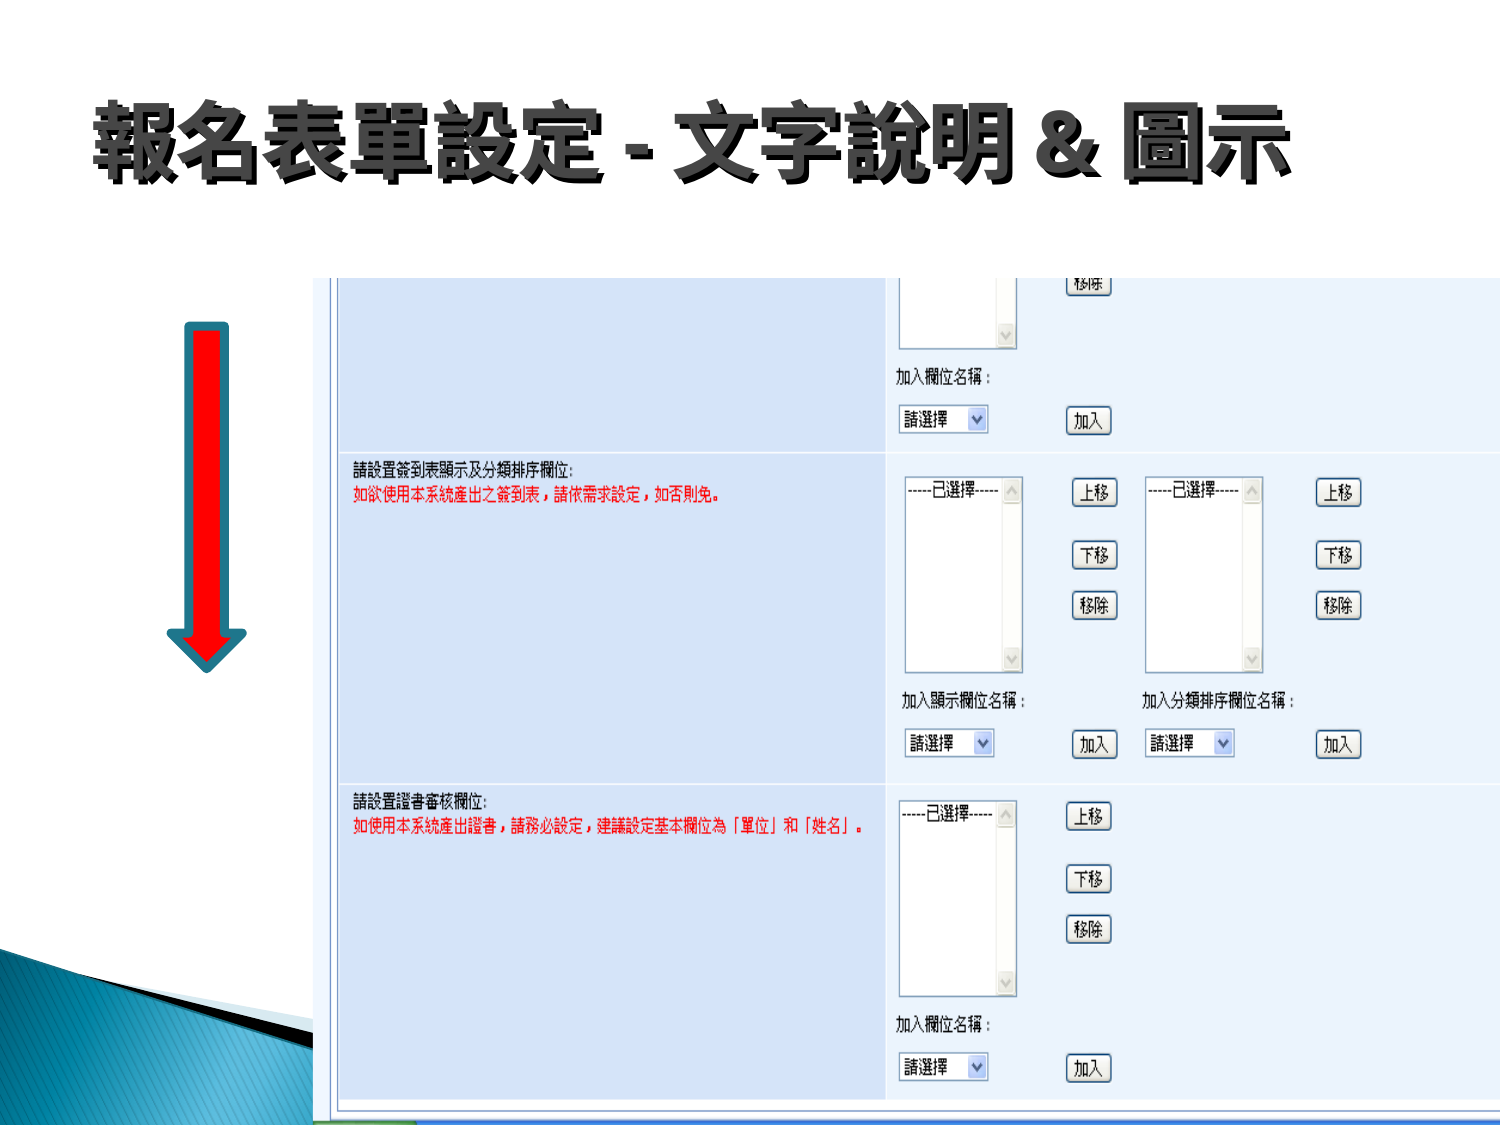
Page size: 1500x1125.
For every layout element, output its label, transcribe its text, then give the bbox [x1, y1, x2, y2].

picture [312, 278, 1500, 1125]
text_box [171, 326, 243, 669]
title 報名表單設定-文字說明&圖示 [75, 45, 1426, 233]
